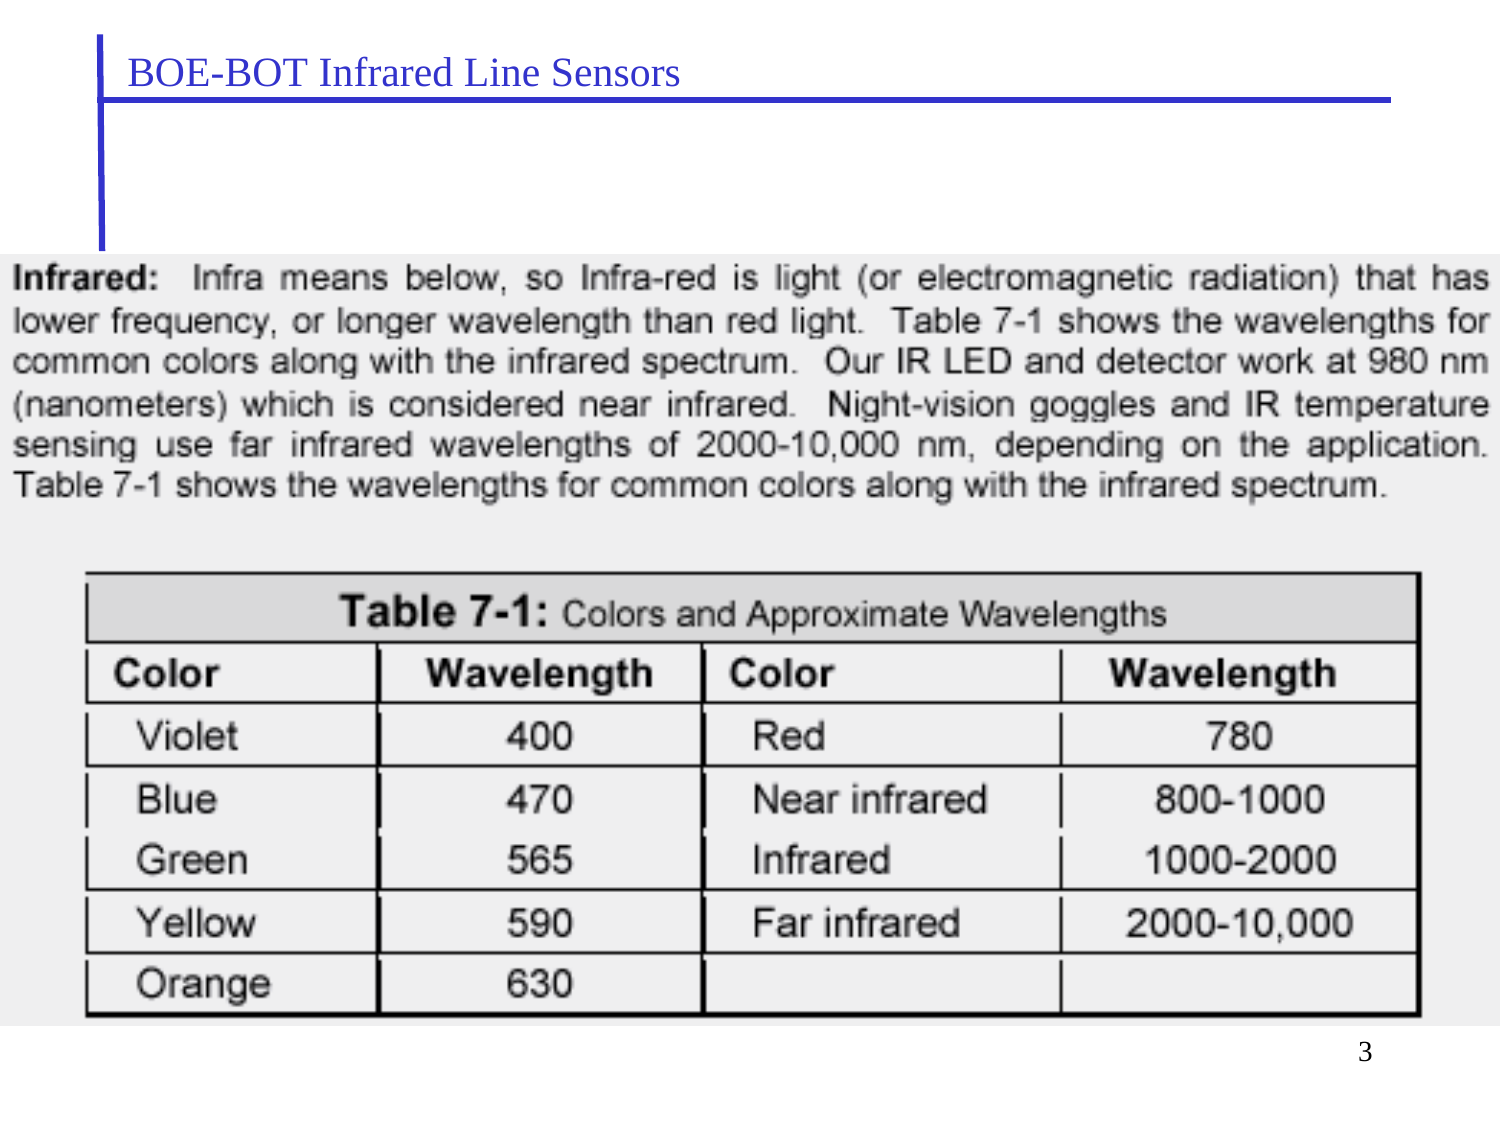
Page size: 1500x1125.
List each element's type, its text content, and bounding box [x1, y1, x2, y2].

text_box <number> [1074, 1026, 1388, 1101]
picture [0, 254, 1500, 1026]
text_box BOE-BOT Infrared Line Sensors [112, 37, 1450, 88]
